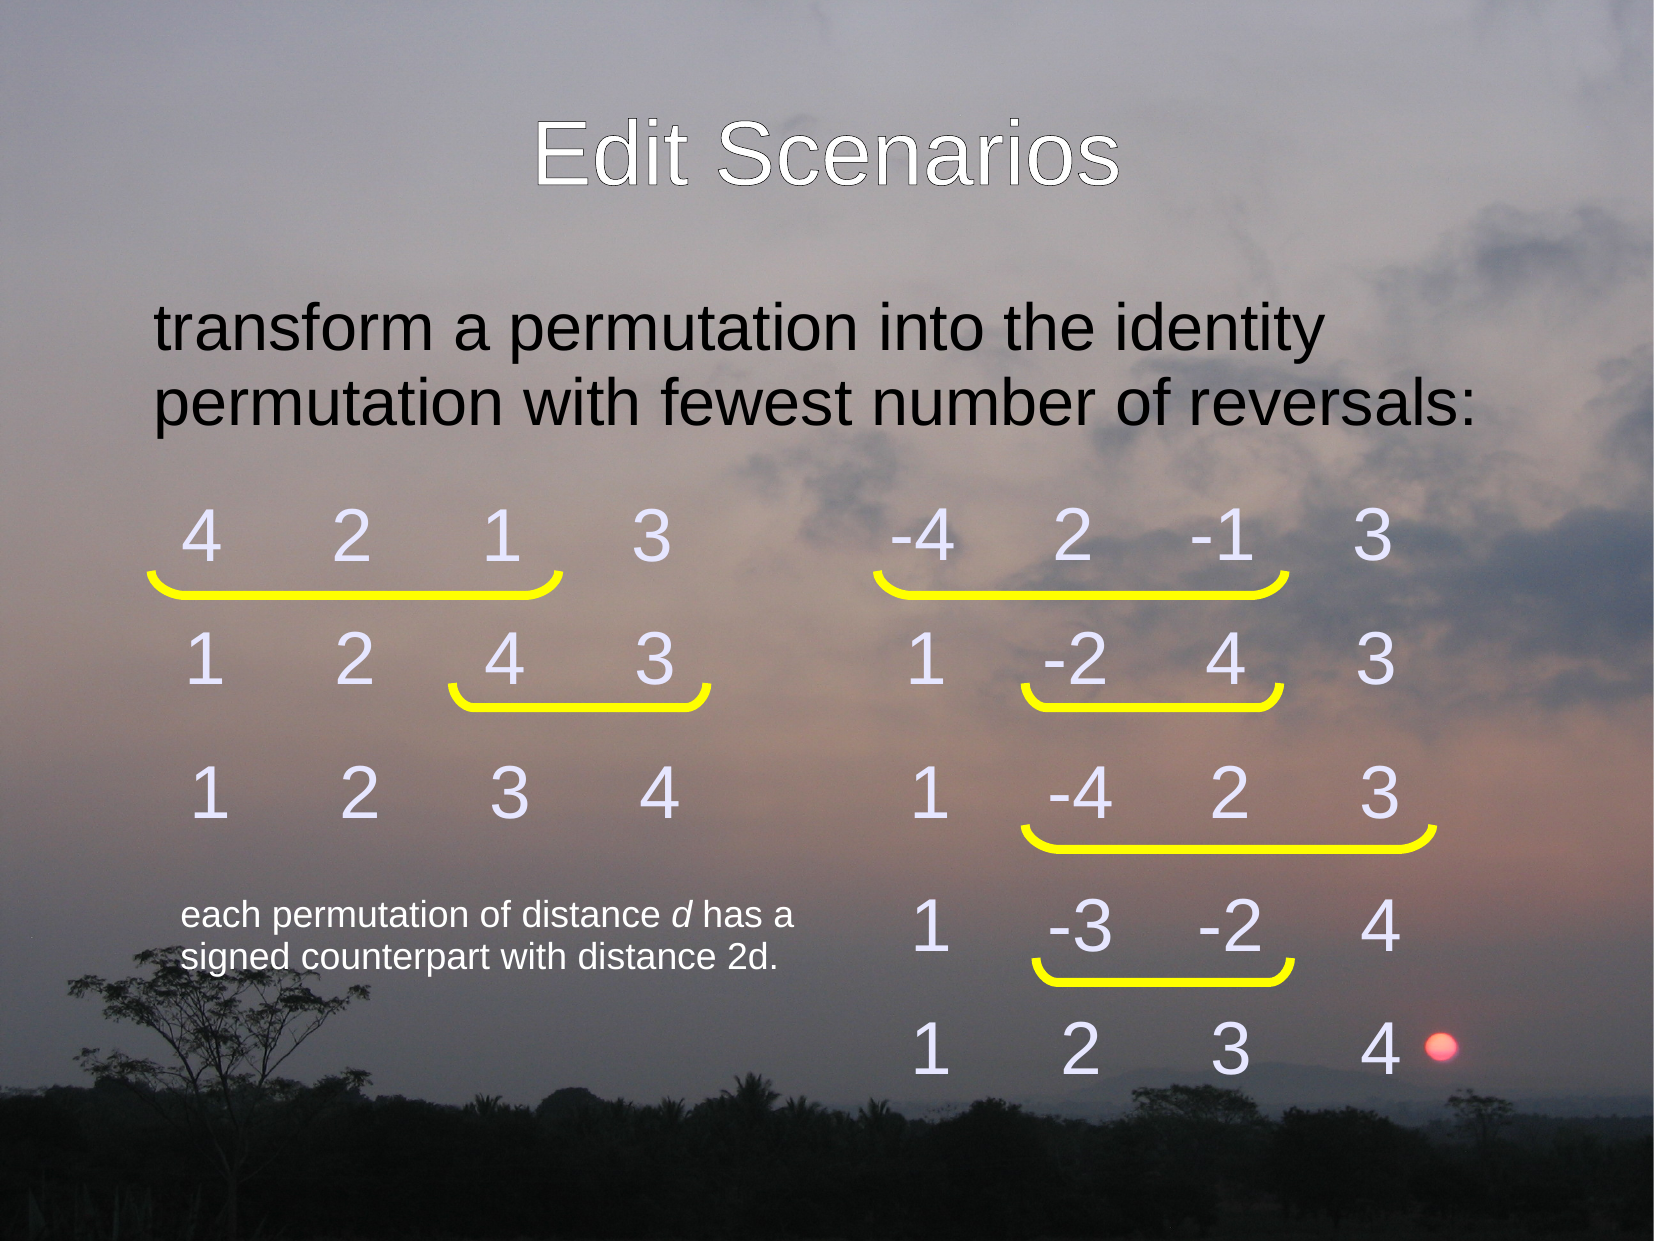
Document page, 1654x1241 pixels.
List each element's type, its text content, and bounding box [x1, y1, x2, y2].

table_header 3 [435, 743, 585, 842]
table_header -2 [1001, 609, 1151, 708]
table_header -4 [1006, 743, 1156, 842]
table_header 4 [430, 609, 580, 708]
table_header -2 [1156, 875, 1306, 975]
list transform a permutation into the identity permutation with fewest number of reversals: [82, 290, 1571, 1109]
table_header 3 [578, 485, 728, 585]
table_header 2 [998, 485, 1148, 585]
table_header 4 [1306, 875, 1456, 975]
table_header 4 [1151, 609, 1301, 708]
table_header 3 [1156, 999, 1306, 1099]
table_header 4 [585, 743, 735, 842]
table_header 3 [580, 609, 731, 708]
table_header 2 [285, 743, 435, 842]
table_header 3 [1306, 743, 1456, 842]
picture [0, 0, 1654, 1241]
table_header 3 [1298, 485, 1448, 585]
table_header -4 [848, 485, 998, 585]
table_header 3 [1301, 609, 1451, 708]
table_header 1 [428, 485, 578, 585]
table_header 4 [1306, 999, 1456, 1099]
table_header 1 [856, 875, 1006, 975]
table_header 1 [130, 609, 280, 708]
table_header -3 [1006, 875, 1156, 975]
title Edit Scenarios [82, 49, 1571, 257]
table_header 2 [280, 609, 430, 708]
text_box each permutation of distance d has a signed counterpart with distance 2d. [162, 883, 813, 989]
table_header 1 [135, 743, 285, 842]
table_header 2 [1156, 743, 1306, 842]
table_header 2 [278, 485, 428, 585]
table_header 1 [851, 609, 1001, 708]
table_header -1 [1148, 485, 1298, 585]
table_header 4 [128, 485, 278, 585]
table_header 1 [856, 999, 1006, 1099]
table_header 2 [1006, 999, 1156, 1099]
table_header 1 [855, 743, 1006, 842]
